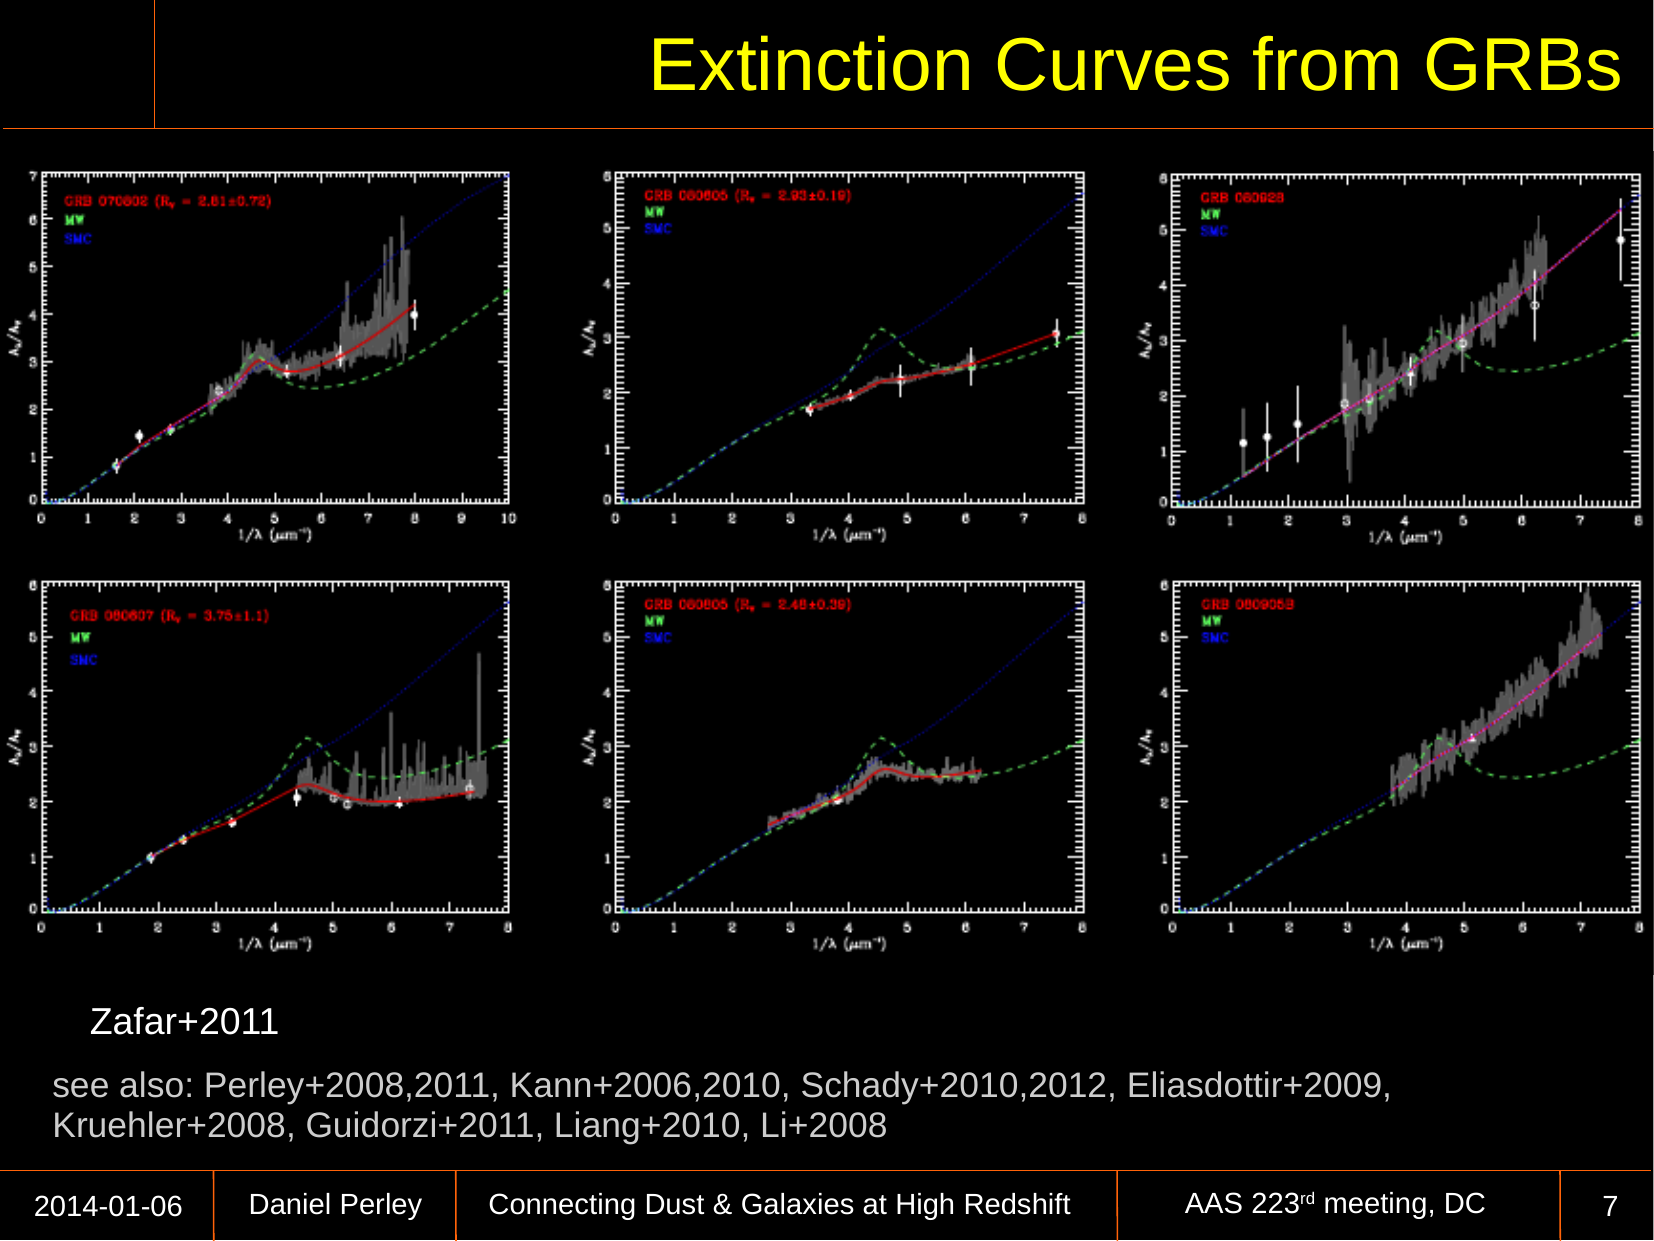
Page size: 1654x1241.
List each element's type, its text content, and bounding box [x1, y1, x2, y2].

text_box see also: Perley+2008,2011, Kann+2006,2010, Schady+2010,2012, Eliasdottir+2009, Kruehler+2008, Guidorzi+2011, Liang+2010, Li+2008 [37, 1057, 1613, 1153]
picture [0, 151, 1654, 976]
title Extinction Curves from GRBs [187, 21, 1624, 108]
text_box Zafar+2011 [75, 993, 338, 1051]
